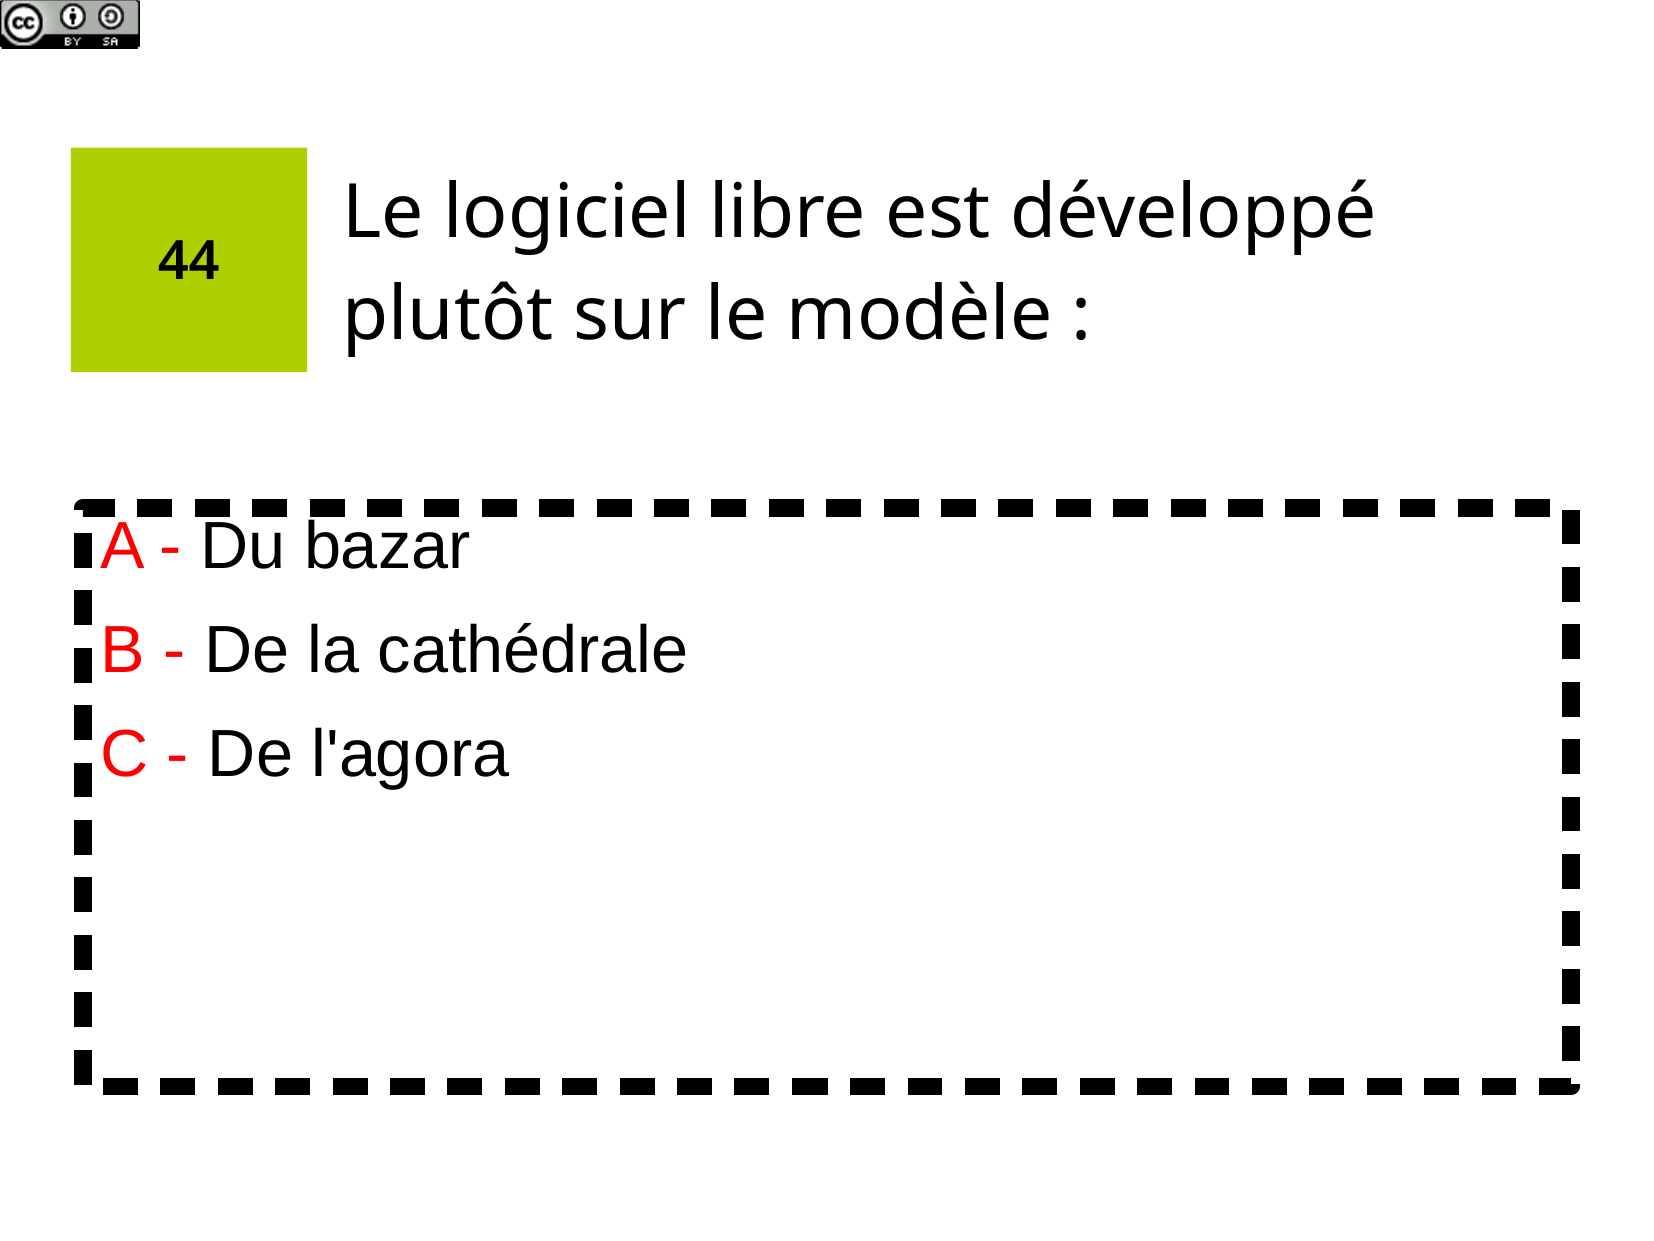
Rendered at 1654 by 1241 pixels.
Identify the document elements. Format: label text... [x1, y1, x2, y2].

list Du bazar De la cathédrale De l'agora [82, 507, 1571, 1087]
picture [0, 0, 140, 49]
title Le logiciel libre est développé plutôt sur le modèle : [342, 59, 1571, 461]
